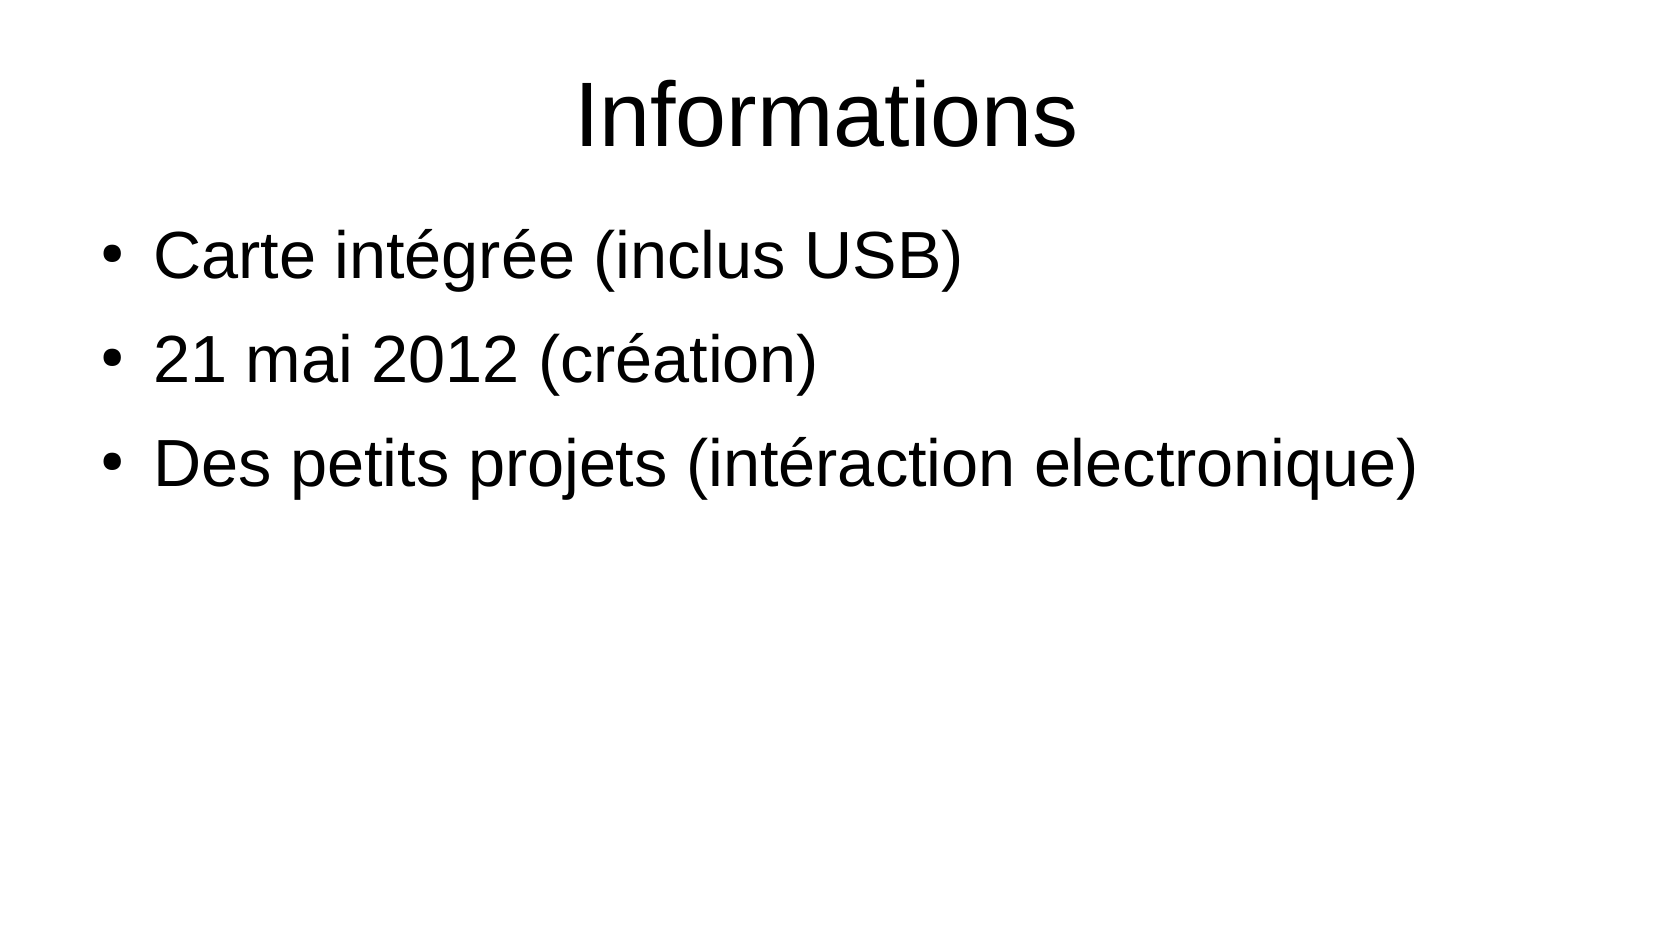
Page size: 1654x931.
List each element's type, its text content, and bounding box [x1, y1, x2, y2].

title Informations [82, 37, 1571, 193]
list Carte intégrée (inclus USB) 21 mai 2012 (création) Des petits projets (intéraction electronique) [82, 217, 1571, 758]
